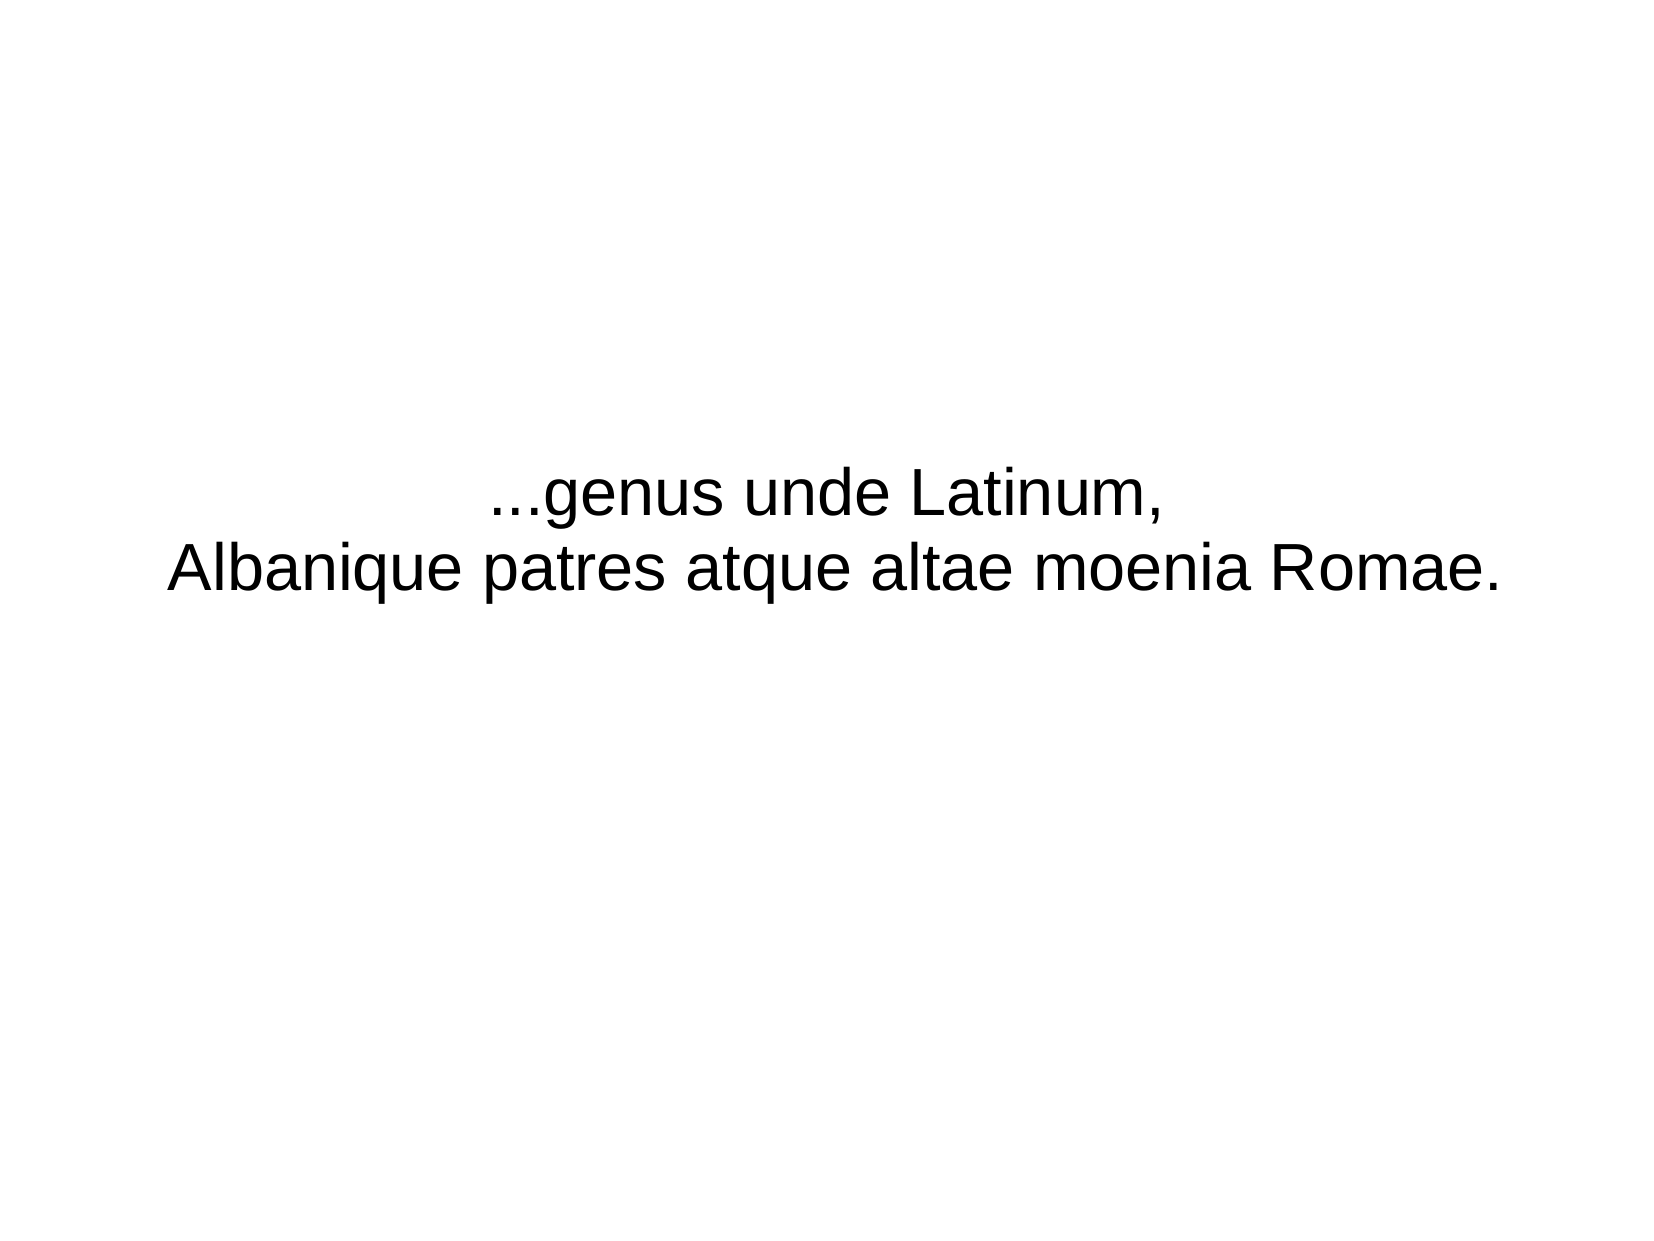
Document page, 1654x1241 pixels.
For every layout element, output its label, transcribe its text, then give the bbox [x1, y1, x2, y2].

subtitle ...genus unde Latinum, Albanique patres atque altae moenia Romae. [82, 49, 1571, 1010]
